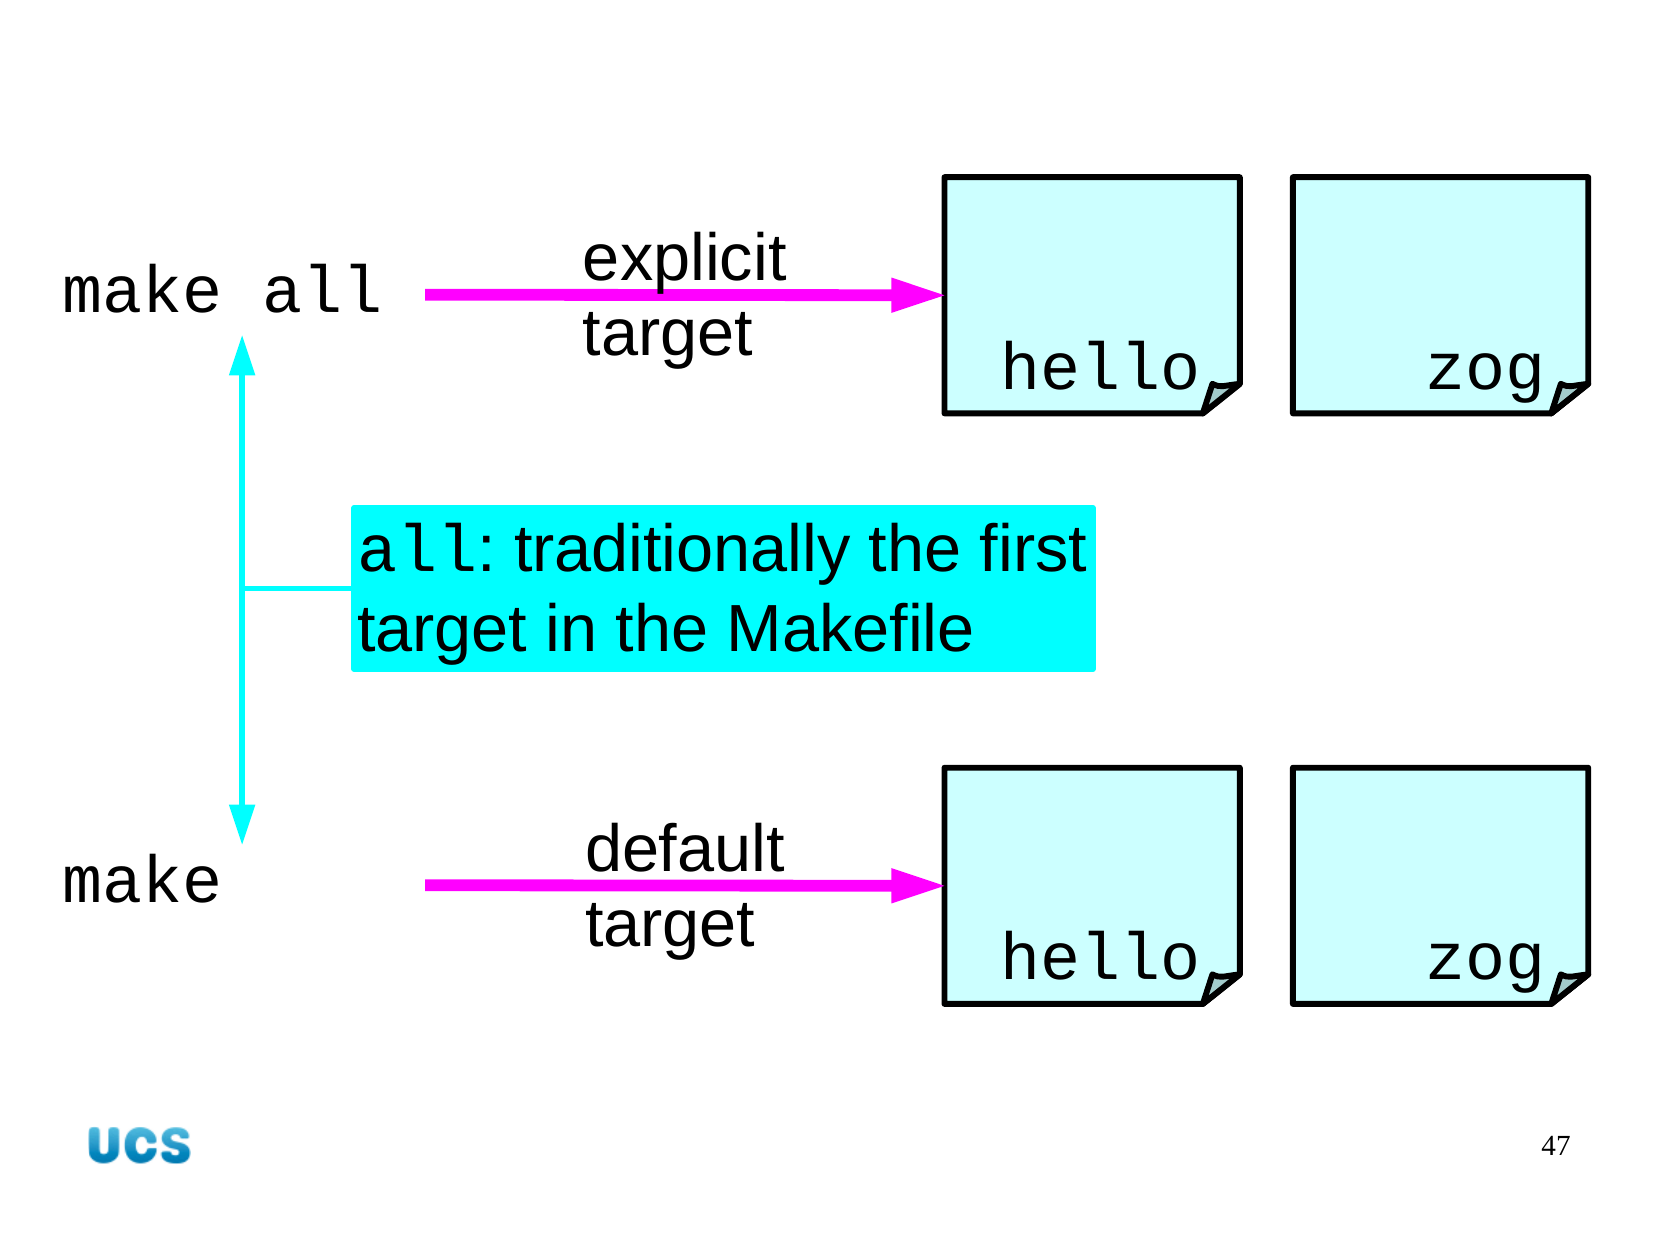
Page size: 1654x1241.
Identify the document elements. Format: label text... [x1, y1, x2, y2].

text_box hello [997, 921, 1204, 1003]
picture [88, 1126, 191, 1165]
text_box make all [59, 253, 426, 336]
text_box [944, 177, 1240, 414]
text_box zog [1422, 330, 1549, 413]
text_box [1292, 177, 1589, 414]
text_box zog [1422, 921, 1549, 1003]
text_box [944, 767, 1240, 1004]
text_box all: traditionally the first target in the Makefile [354, 507, 1093, 670]
text_box hello [997, 330, 1204, 413]
text_box make [59, 844, 426, 926]
text_box [1292, 767, 1589, 1004]
